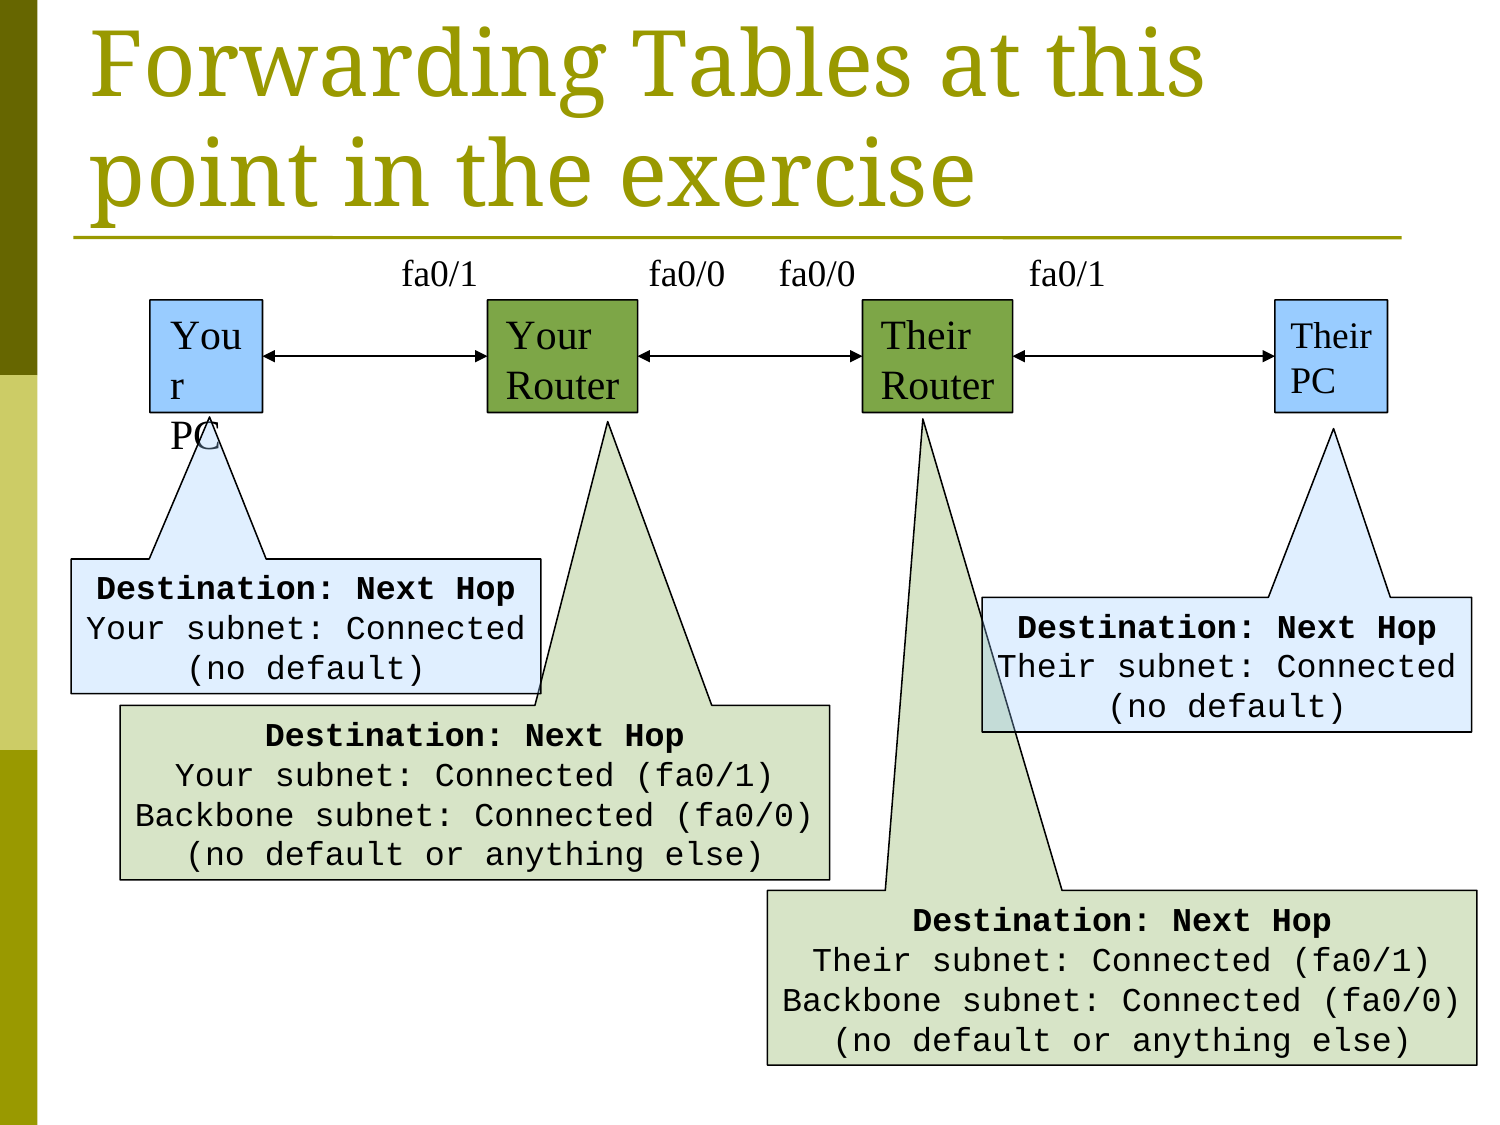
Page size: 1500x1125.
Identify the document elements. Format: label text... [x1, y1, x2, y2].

text_box fa0/1 [1014, 241, 1121, 302]
text_box Their PC [1274, 299, 1388, 413]
text_box Destination: Next Hop Your subnet: Connected (no default) [71, 416, 541, 694]
text_box Destination: Next Hop Your subnet: Connected (fa0/1) Backbone subnet: Connected (fa0/0) (no default or anything else) [120, 421, 830, 880]
text_box fa0/1 [386, 241, 494, 302]
text_box fa0/0 [763, 241, 871, 302]
text_box Destination: Next Hop Their subnet: Connected (no default) [982, 428, 1472, 732]
text_box Forwarding Tables at this point in the exercise [75, 0, 1426, 233]
text_box Destination: Next Hop Their subnet: Connected (fa0/1) Backbone subnet: Connected (fa0/0) (no default or anything else) [767, 418, 1477, 1066]
text_box fa0/0 [633, 241, 741, 302]
text_box Your PC [149, 299, 263, 413]
text_box Your Router [487, 299, 638, 413]
text_box Their Router [862, 299, 1013, 413]
